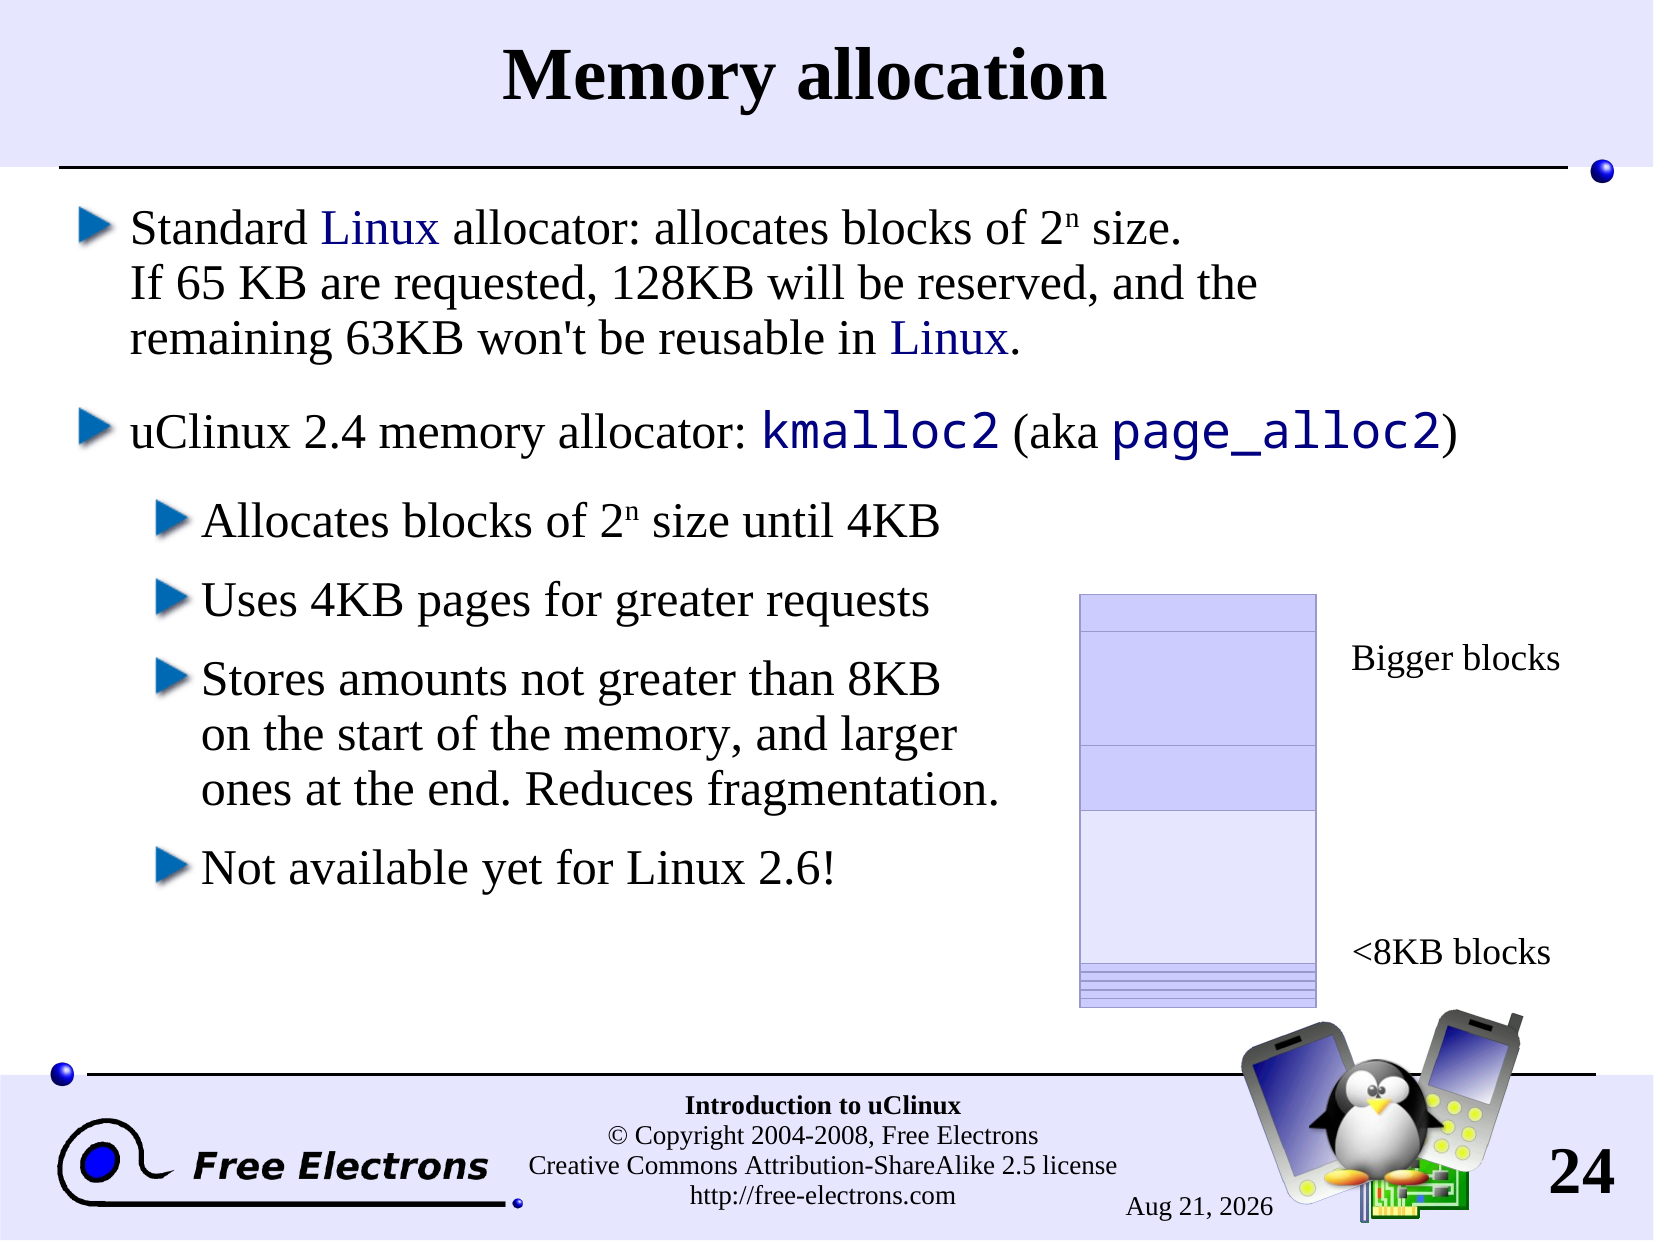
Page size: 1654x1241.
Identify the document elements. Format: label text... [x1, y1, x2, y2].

title Memory allocation [60, 25, 1551, 124]
picture [50, 1107, 527, 1216]
text_box Bigger blocks [1351, 636, 1562, 689]
text_box [1079, 594, 1317, 1008]
list Standard Linux allocator: allocates blocks of 2n size. If 65 KB are requested, 128KB will be reserved, and the remaining 63KB won't be reusable in Linux. uClinux 2.4 memory allocator: kmalloc2 (aka page_alloc2) Allocates blocks of 2n size until 4KB Uses 4KB pages for greater requests Stores amounts not greater than 8KB on the start of the memory, and larger ones at the end. Reduces fragmentation. Not available yet for Linux 2.6! [59, 199, 1472, 1050]
picture [1225, 992, 1538, 1241]
text_box <8KB blocks [1351, 930, 1552, 983]
